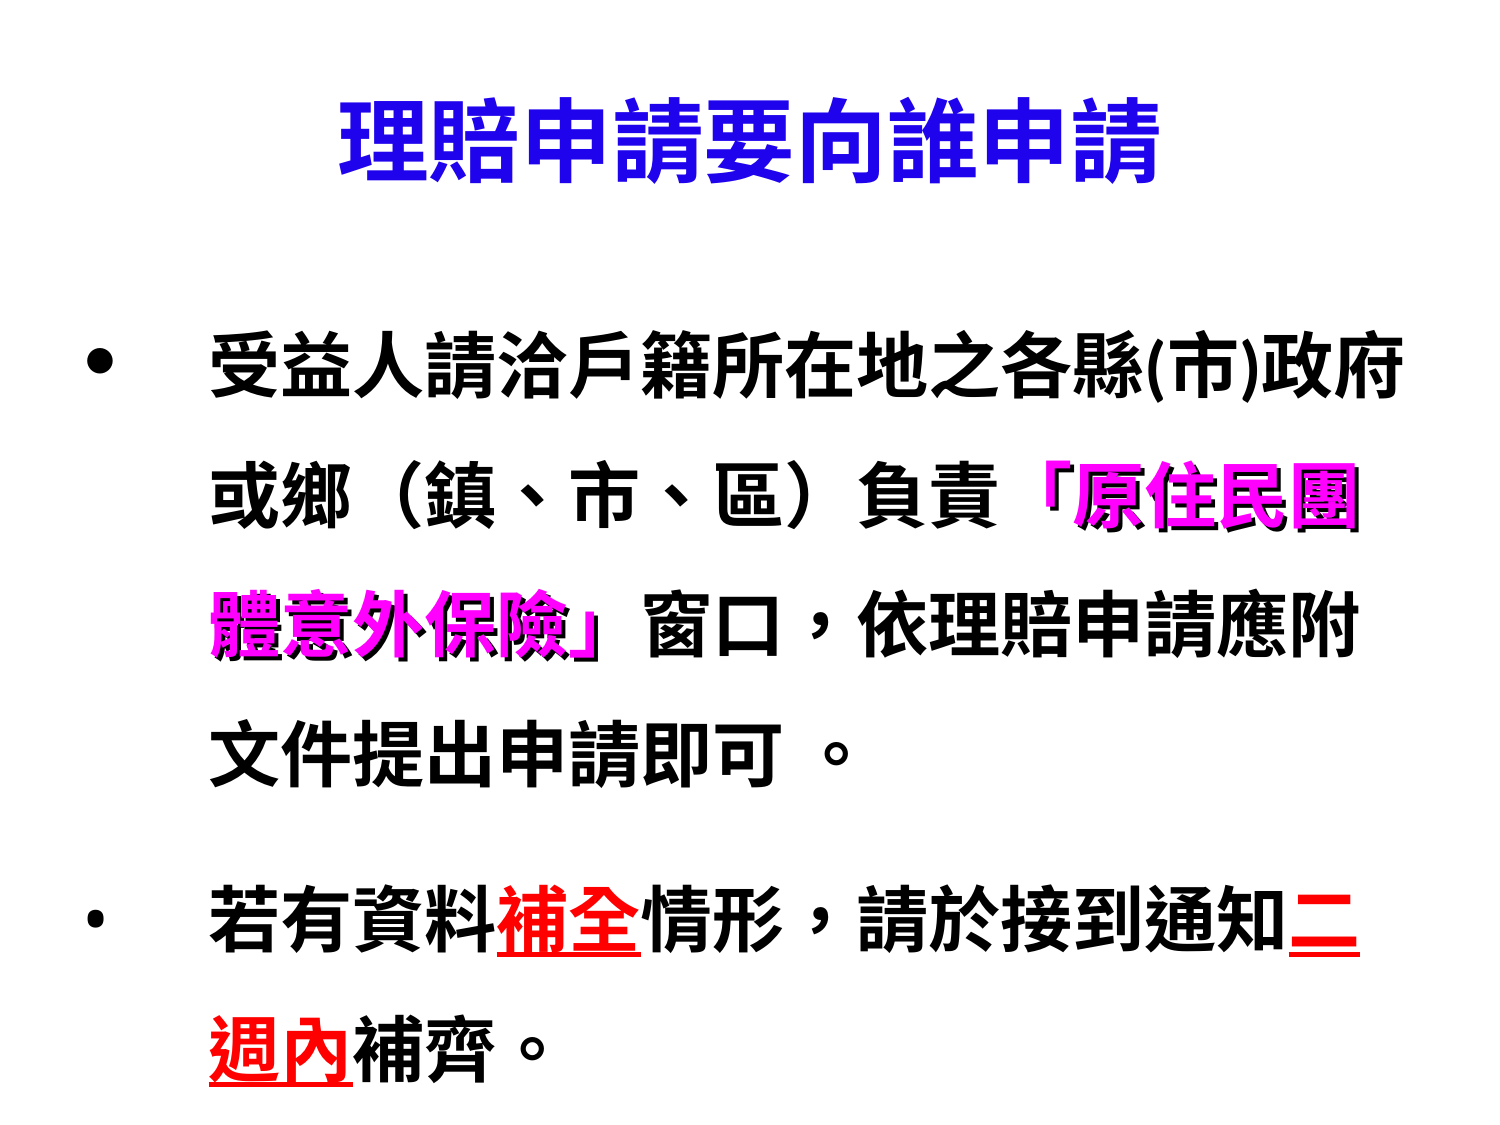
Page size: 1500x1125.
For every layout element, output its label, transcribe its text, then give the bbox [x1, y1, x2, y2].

title 理賠申請要向誰申請 [75, 45, 1426, 233]
list 受益人請洽戶籍所在地之各縣(市)政府或鄉（鎮、市、區）負責「原住民團體意外保險」窗口，依理賠申請應附文件提出申請即可 。 若有資料補全情形，請於接到通知二週內補齊。 [75, 262, 1426, 1106]
